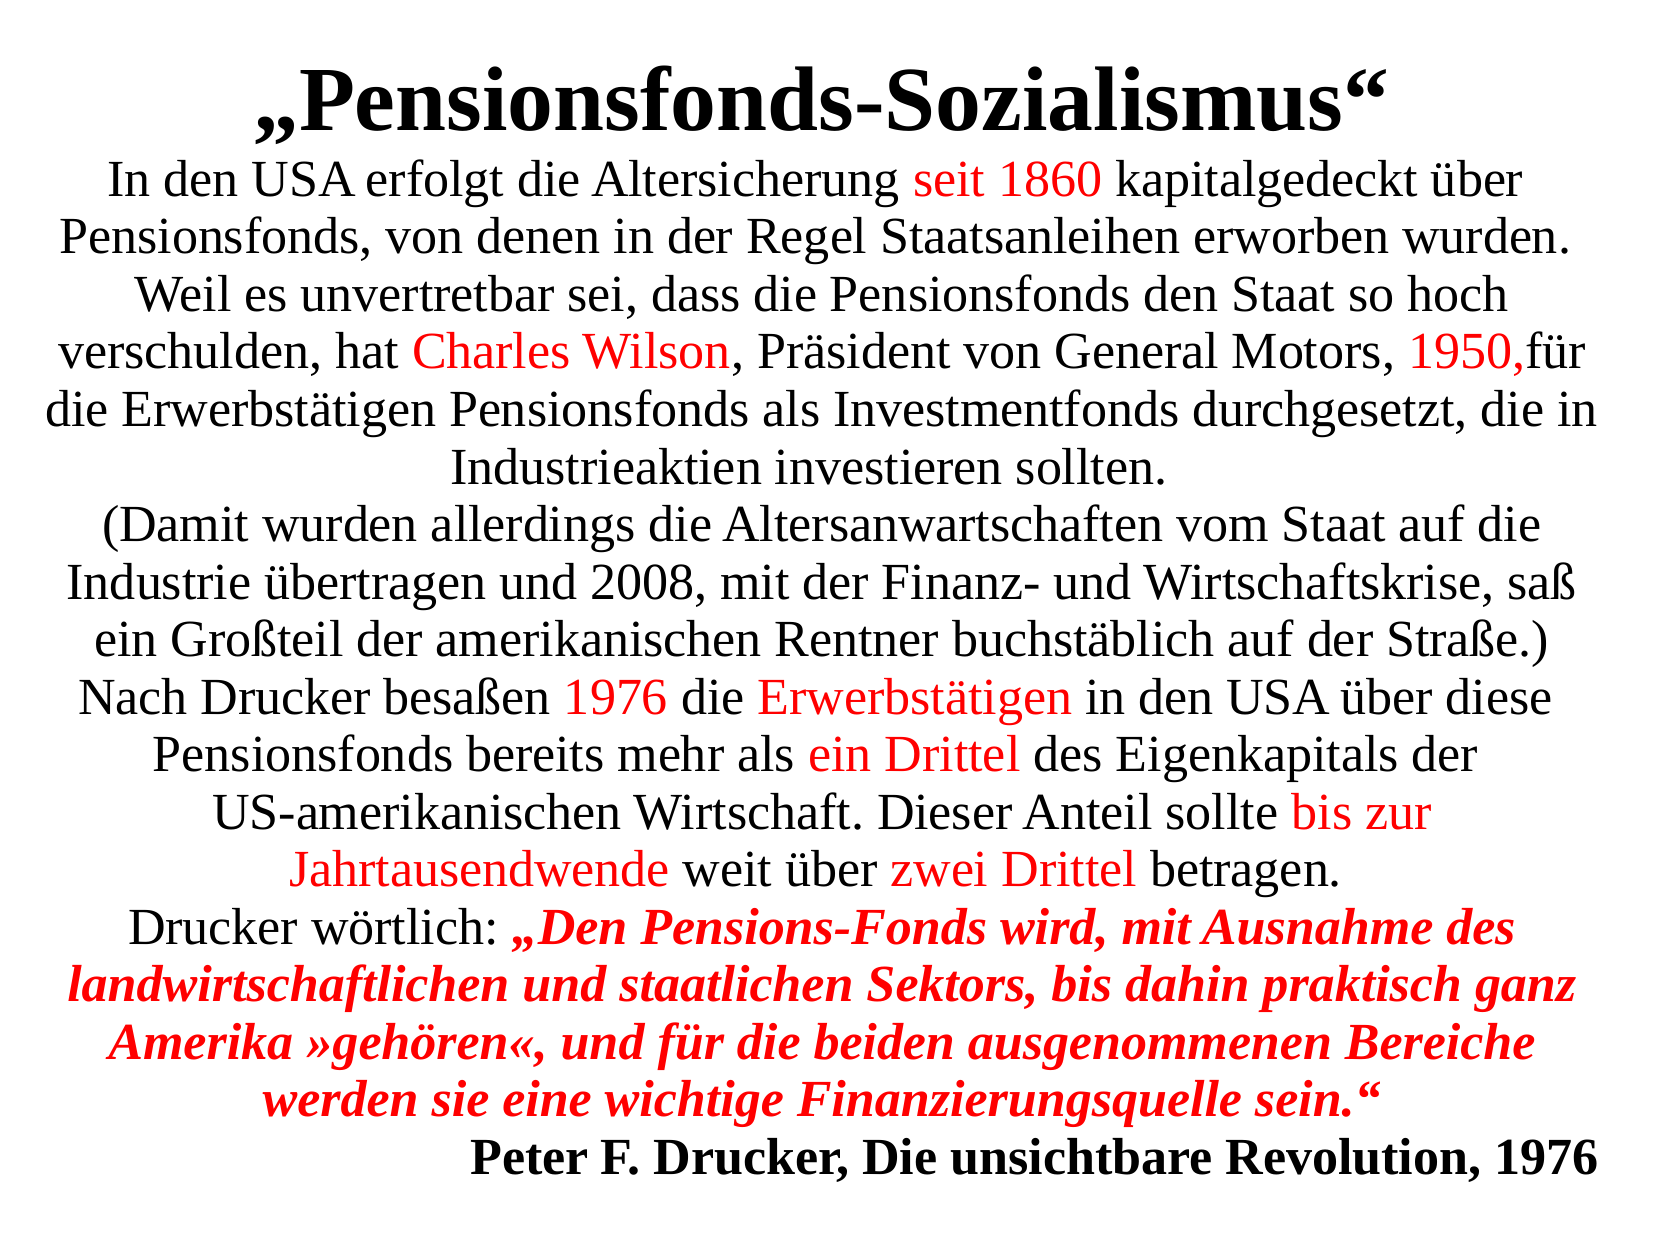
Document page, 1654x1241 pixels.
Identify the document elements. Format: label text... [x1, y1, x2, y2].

text_box „Pensionsfonds-Sozialismus“ In den USA erfolgt die Altersicherung seit 1860 kapitalgedeckt über Pensionsfonds, von denen in der Regel Staatsanleihen erworben wurden. Weil es unvertretbar sei, dass die Pensionsfonds den Staat so hoch verschulden, hat Charles Wilson, Präsident von General Motors, 1950,für die Erwerbstätigen Pensionsfonds als Investmentfonds durchgesetzt, die in Industrieaktien investieren sollten. (Damit wurden allerdings die Altersanwartschaften vom Staat auf die Industrie übertragen und 2008, mit der Finanz- und Wirtschaftskrise, saß ein Großteil der amerikanischen Rentner buchstäblich auf der Straße.) Nach Drucker besaßen 1976 die Erwerbstätigen in den USA über diese Pensionsfonds bereits mehr als ein Drittel des Eigenkapitals der US-amerikanischen Wirtschaft. Dieser Anteil sollte bis zur Jahrtausendwende weit über zwei Drittel betragen. Drucker wörtlich: „Den Pensions-Fonds wird, mit Ausnahme des landwirtschaftlichen und staatlichen Sektors, bis dahin praktisch ganz Amerika »gehören«, und für die beiden ausgenommenen Bereiche werden sie eine wichtige Finanzierungsquelle sein.“ Peter F. Drucker, Die unsichtbare Revolution, 1976 [30, 41, 1624, 1205]
